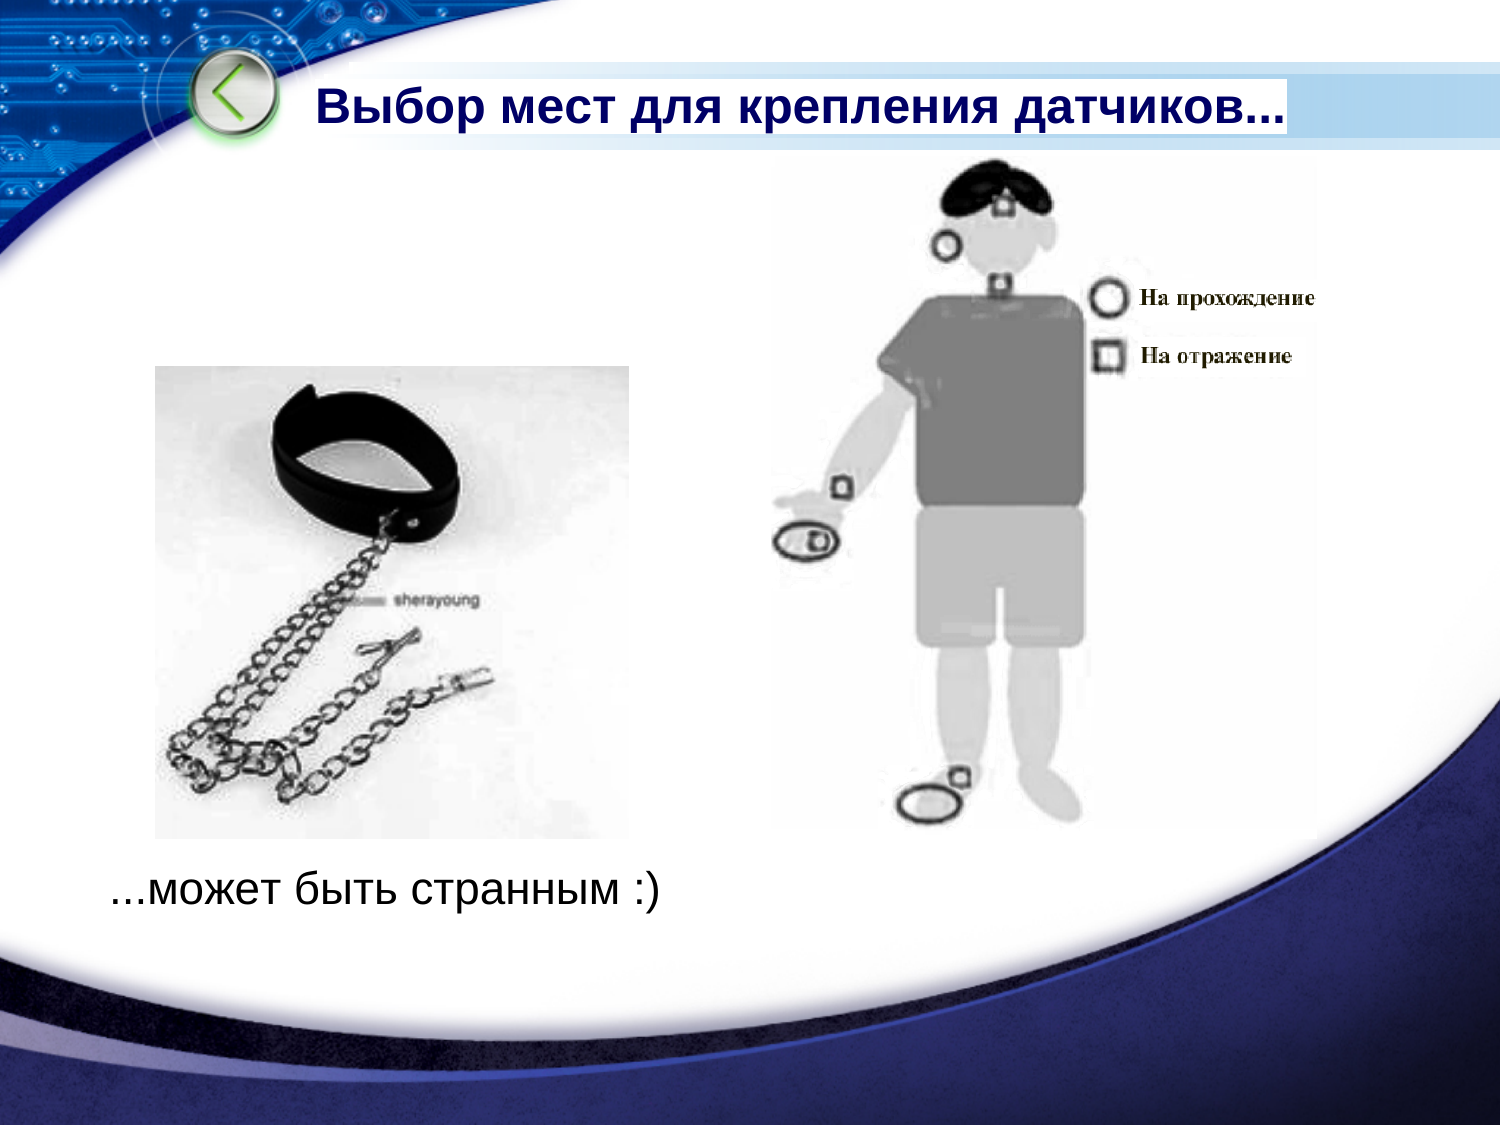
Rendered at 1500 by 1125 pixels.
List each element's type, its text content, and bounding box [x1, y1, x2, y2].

picture [0, 0, 1500, 1125]
title Выбор мест для крепления датчиков... [300, 57, 1438, 150]
text_box ...может быть странным :) [94, 851, 845, 922]
